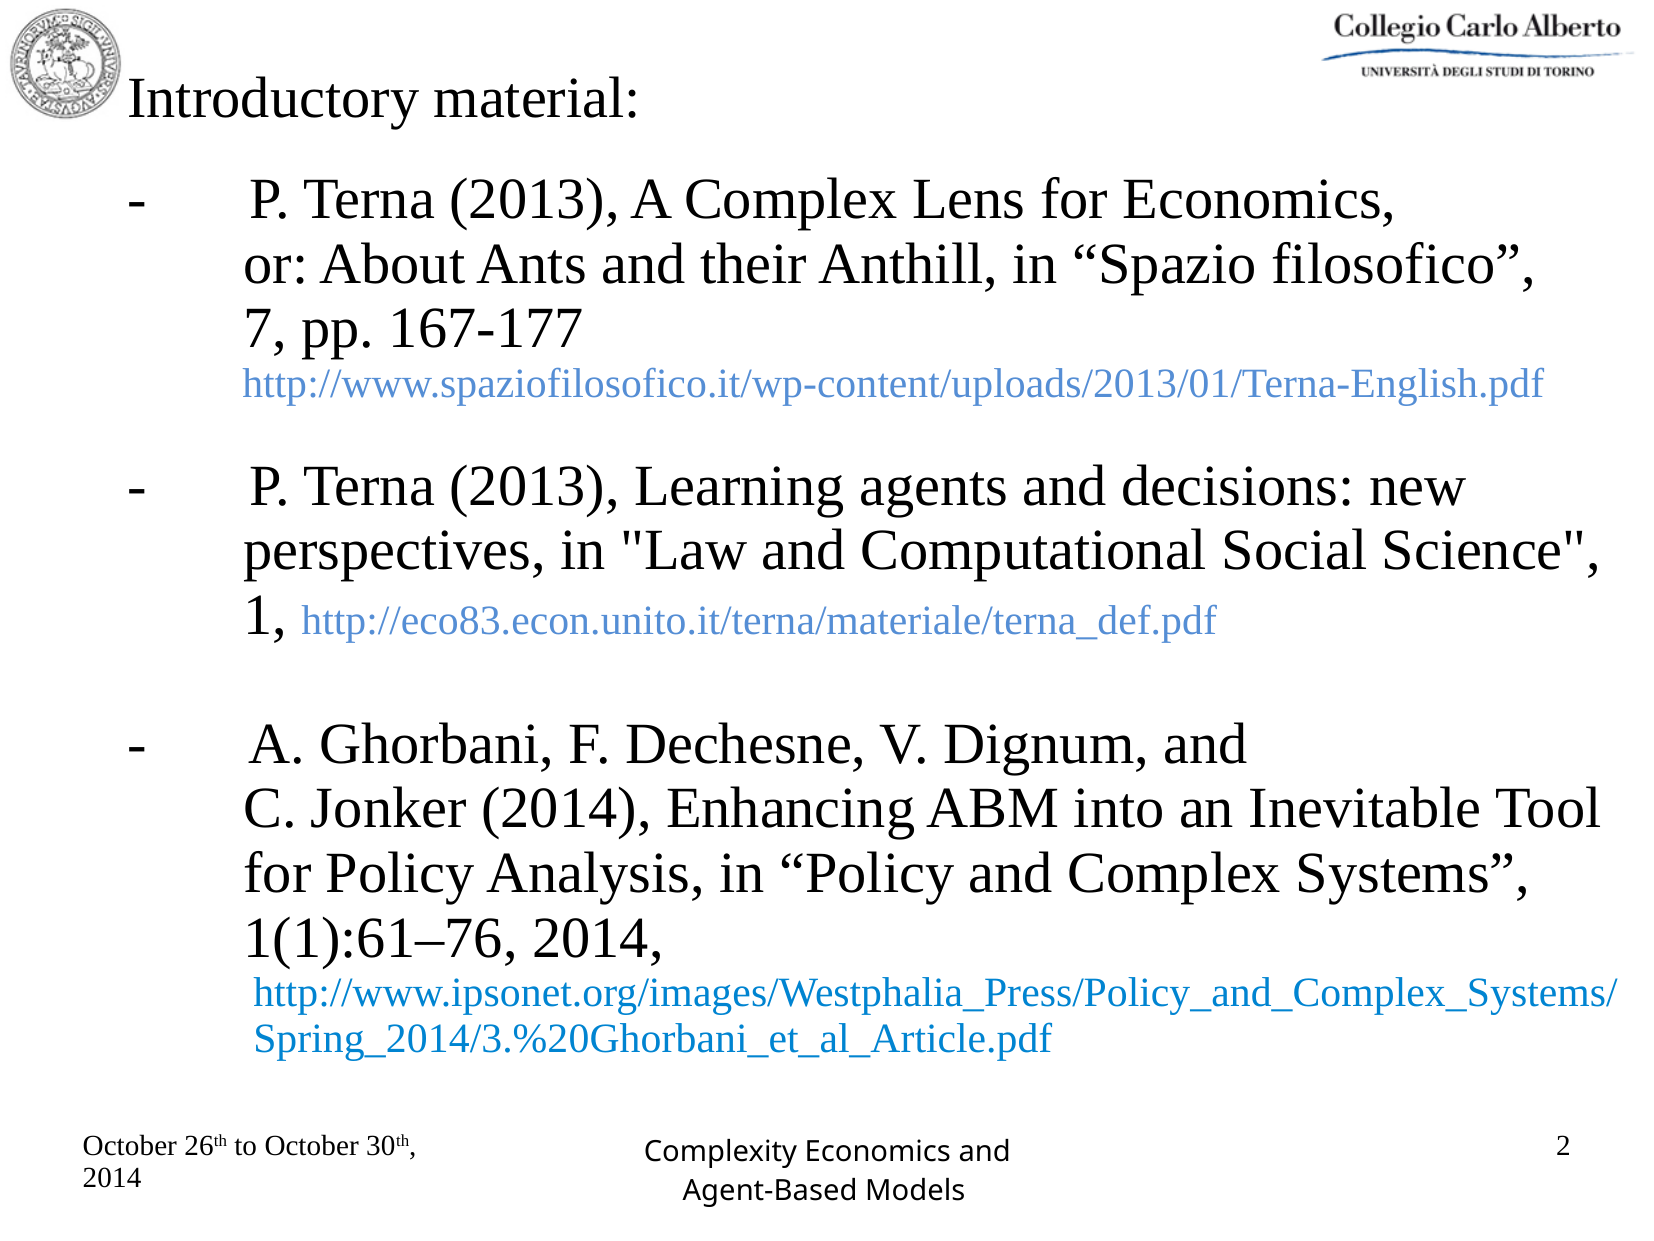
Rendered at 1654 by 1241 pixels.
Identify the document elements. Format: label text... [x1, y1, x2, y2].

picture [1312, 0, 1645, 57]
picture [5, 5, 125, 122]
text_box Introductory material: - P. Terna (2013), A Complex Lens for Economics, or: About Ants and their Anthill, in “Spazio filosofico”, 7, pp. 167-177 http://www.spaziofilosofico.it/wp-content/uploads/2013/01/Terna-English.pdf - P. Terna (2013), Learning agents and decisions: new perspectives, in "Law and Computational Social Science", 1, http://eco83.econ.unito.it/terna/materiale/terna_def.pdf - A. Ghorbani, F. Dechesne, V. Dignum, and C. Jonker (2014), Enhancing ABM into an Inevitable Tool for Policy Analysis, in “Policy and Complex Systems”, 1(1):61–76, 2014, http://www.ipsonet.org/images/Westphalia_Press/Policy_and_Complex_Systems/ Spring_2014/3.%20Ghorbani_et_al_Article.pdf [112, 57, 1654, 1070]
